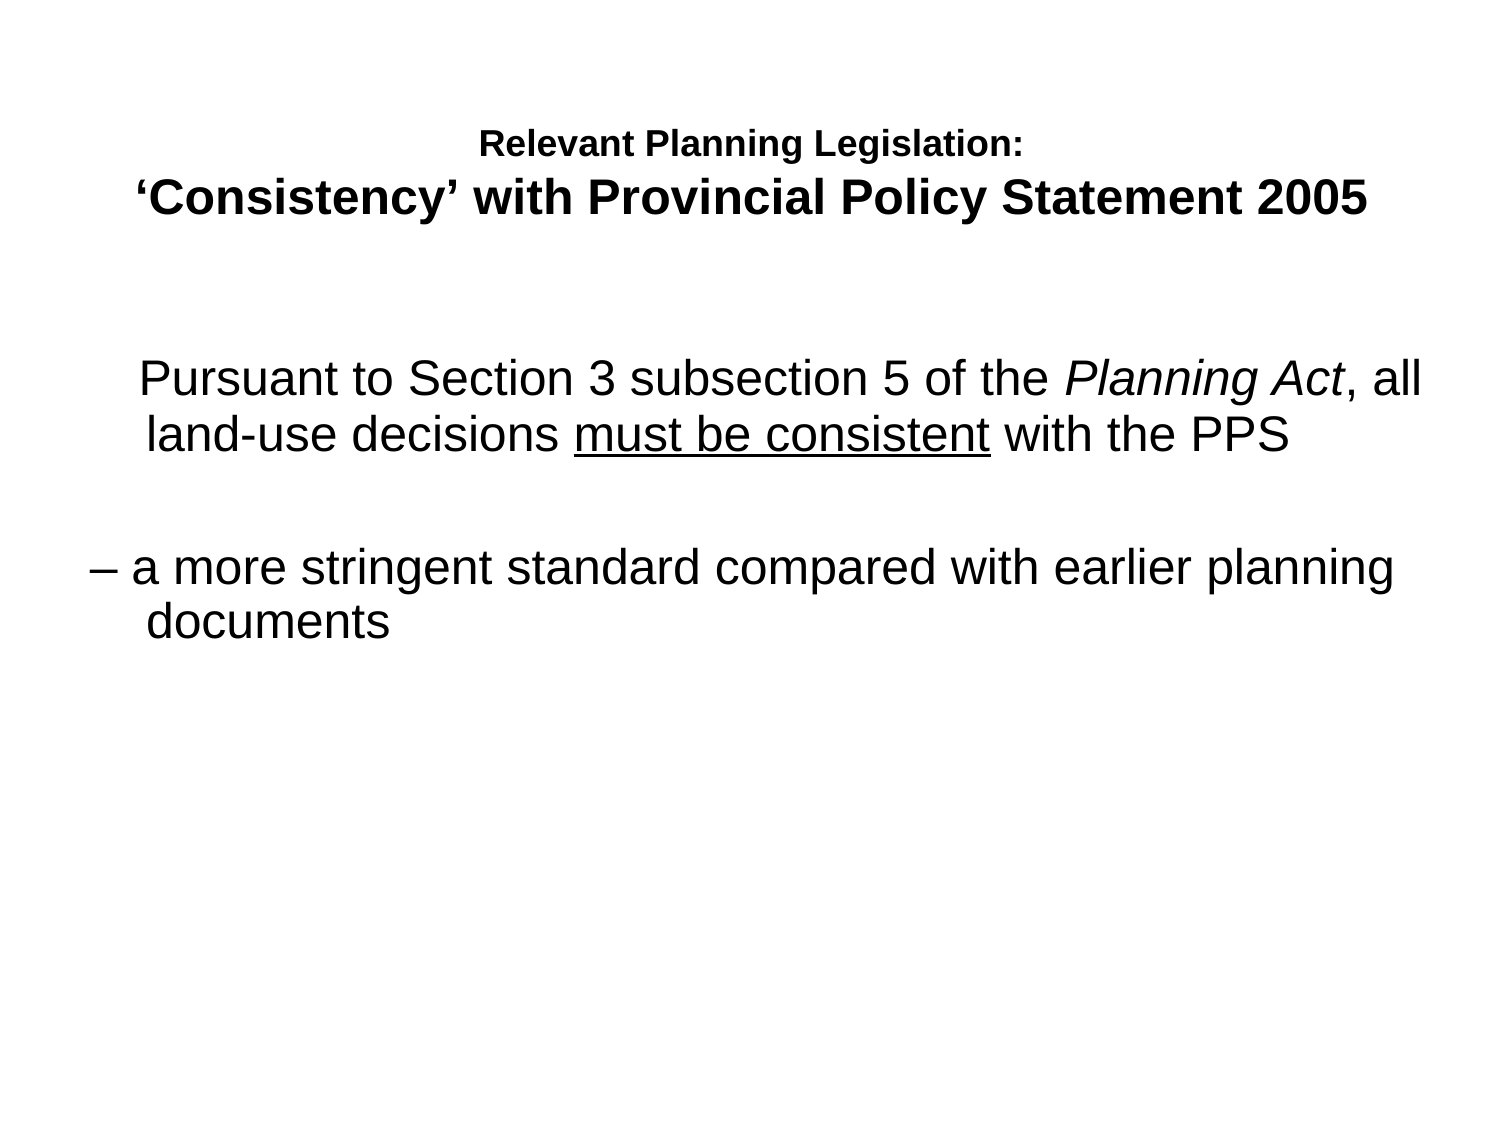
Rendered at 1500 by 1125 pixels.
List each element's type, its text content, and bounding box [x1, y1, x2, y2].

title Relevant Planning Legislation: ‘Consistency’ with Provincial Policy Statement 2005 [76, 78, 1427, 262]
list Pursuant to Section 3 subsection 5 of the Planning Act, all land-use decisions must be consistent with the PPS – a more stringent standard compared with earlier planning documents [75, 262, 1471, 1005]
